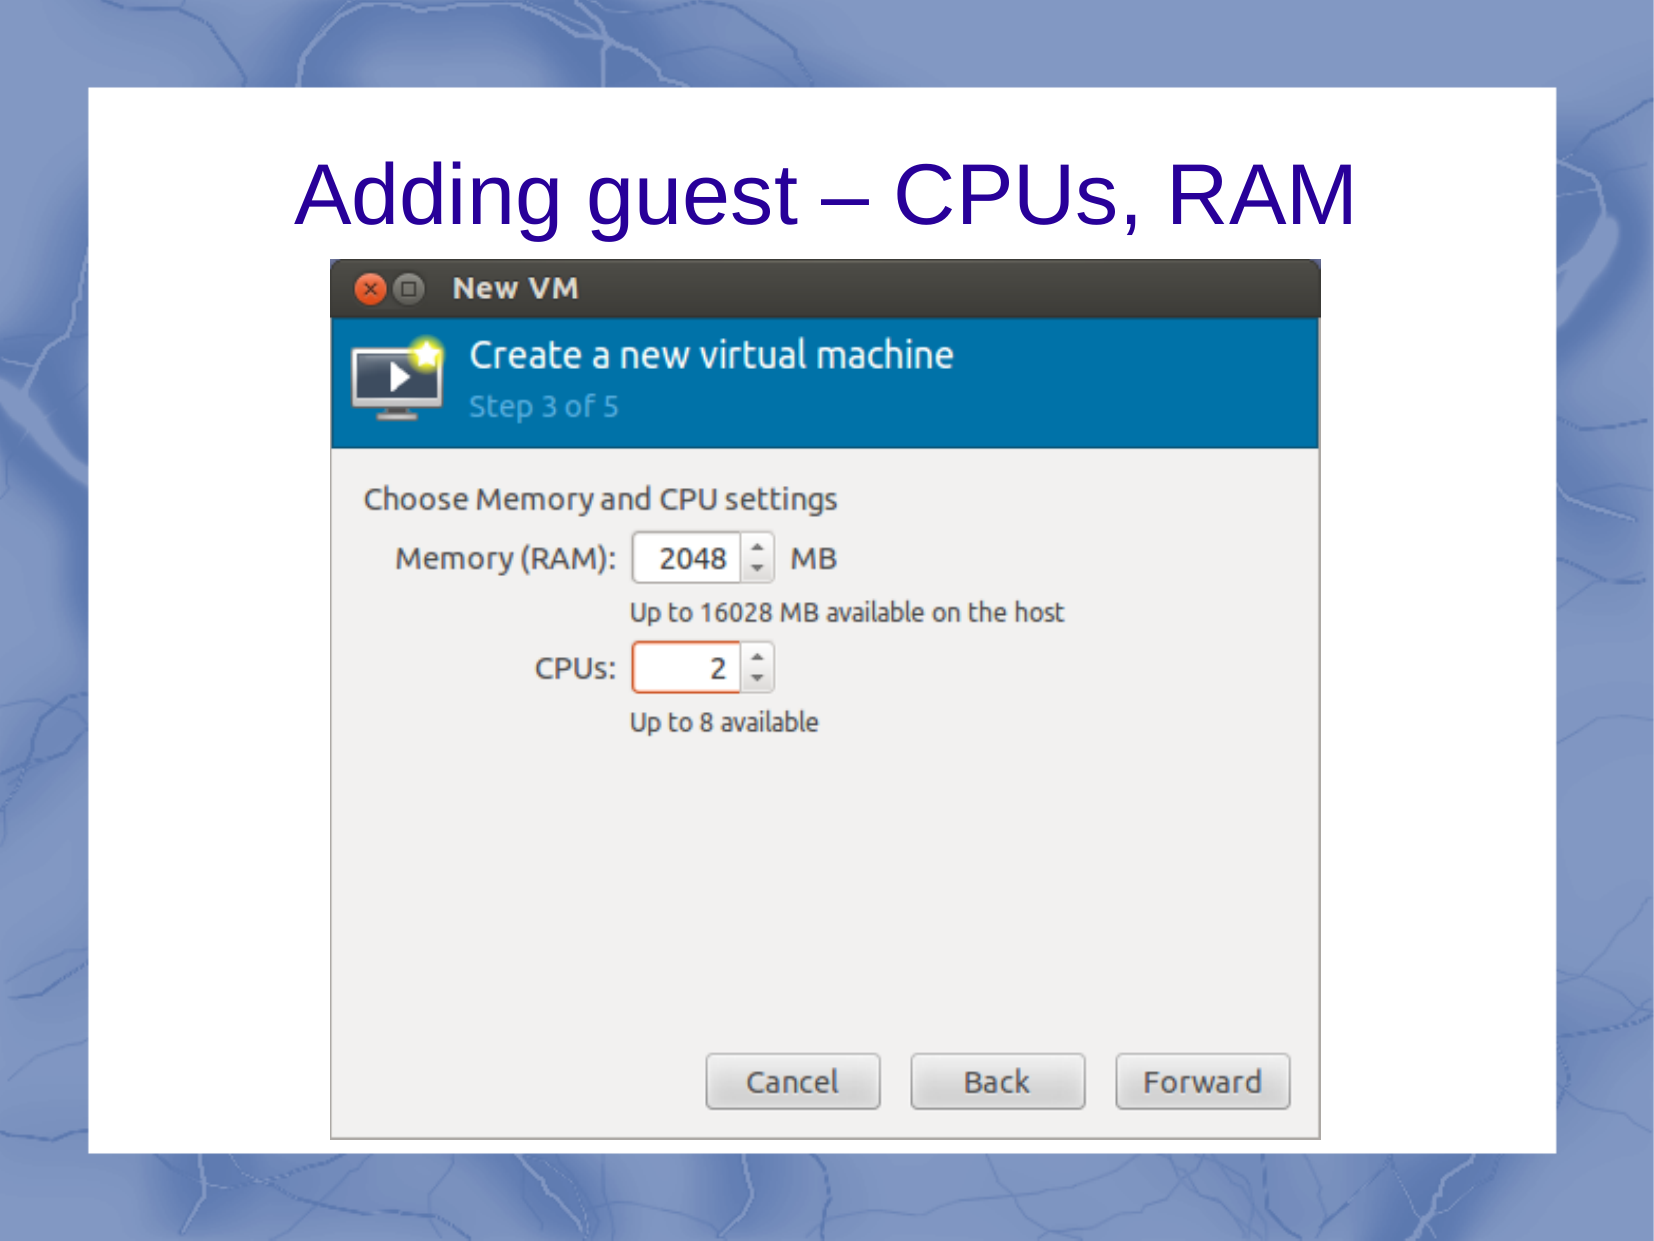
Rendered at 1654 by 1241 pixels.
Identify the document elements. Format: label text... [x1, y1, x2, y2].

picture [0, 0, 1654, 1241]
title Adding guest – CPUs, RAM [118, 90, 1536, 298]
